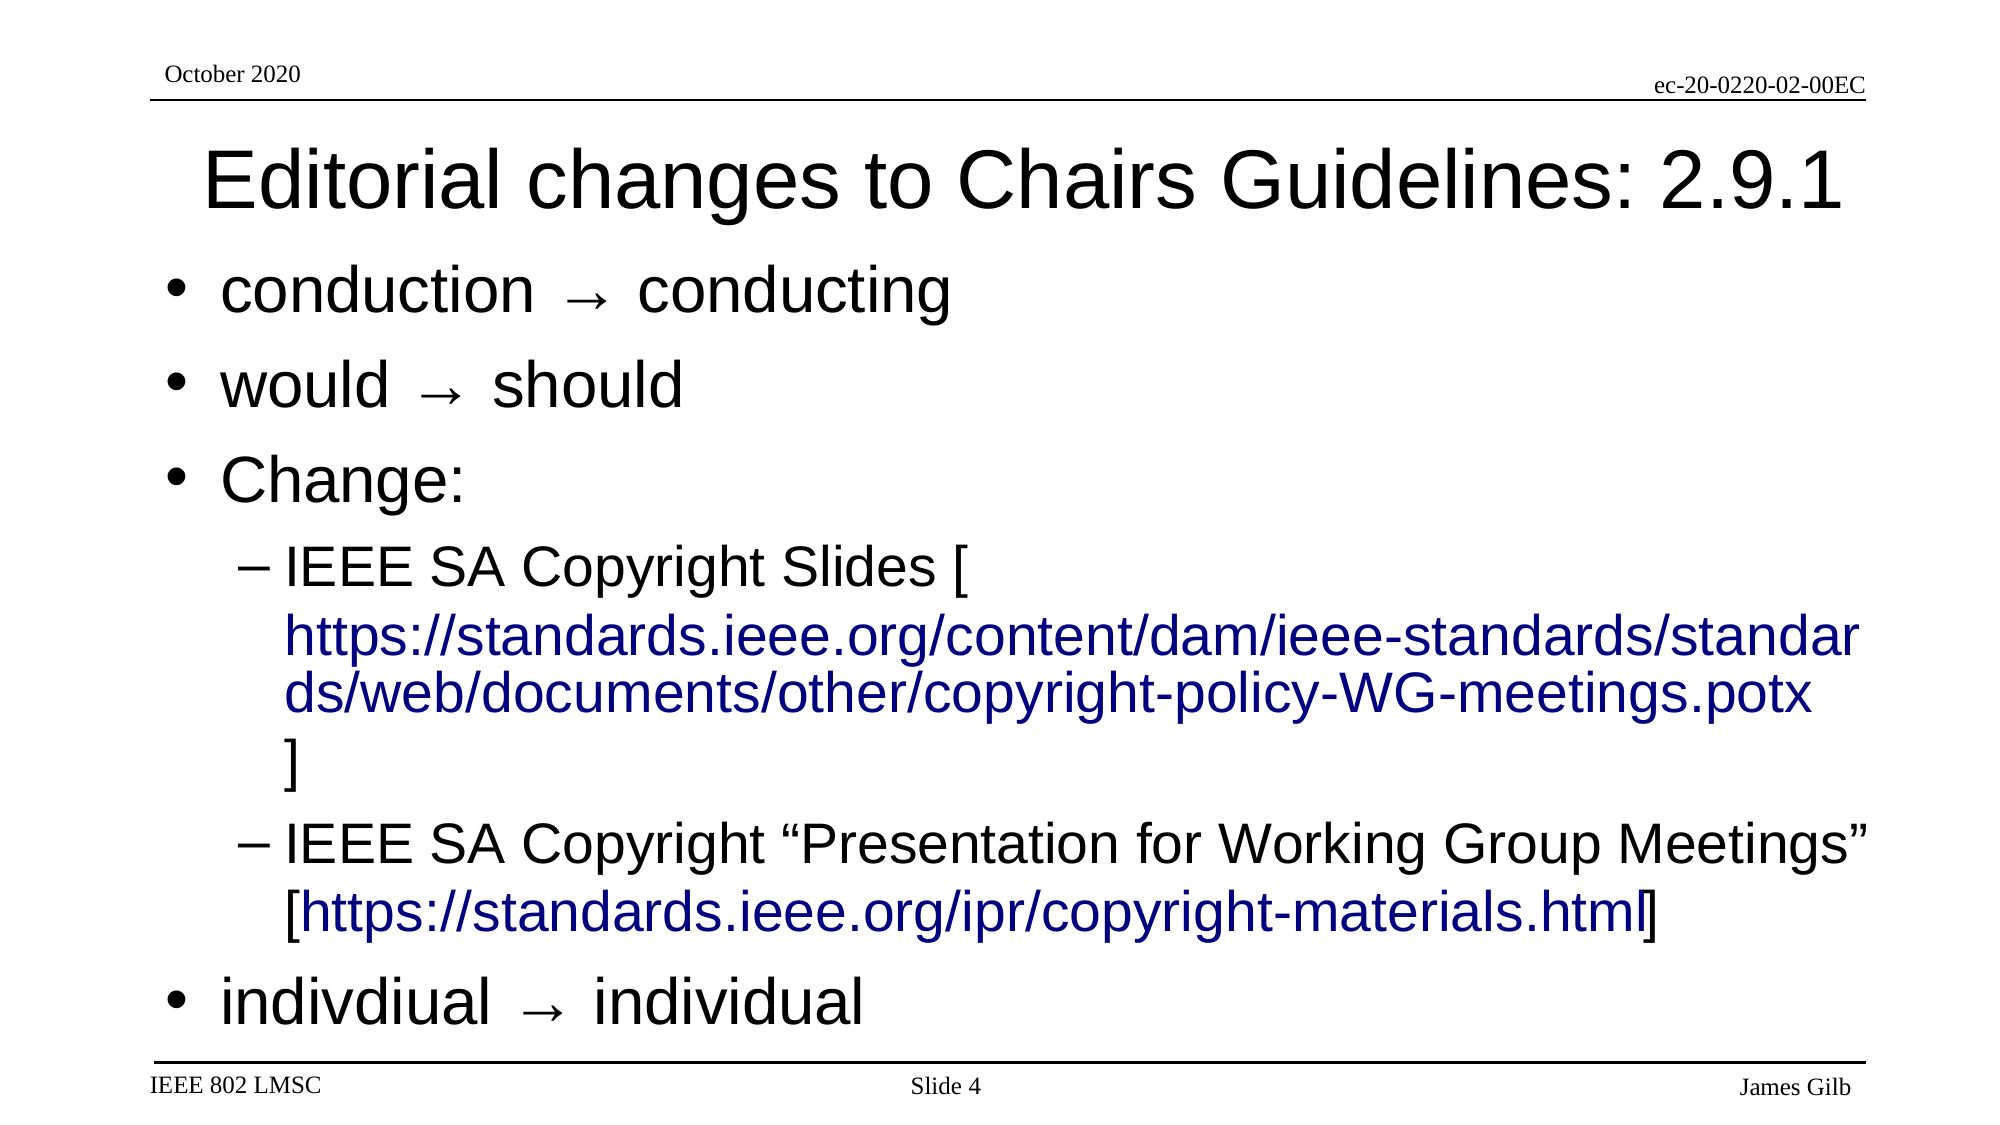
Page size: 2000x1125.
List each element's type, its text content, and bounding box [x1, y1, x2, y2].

list conduction → conducting would → should Change: IEEE SA Copyright Slides [https://standards.ieee.org/content/dam/ieee-standards/standards/web/documents/other/copyright-policy-WG-meetings.potx] IEEE SA Copyright “Presentation for Working Group Meetings” [https://standards.ieee.org/ipr/copyright-materials.html] indivdiual → individual [150, 239, 1900, 1051]
title Editorial changes to Chairs Guidelines: 2.9.1 [149, 112, 1900, 238]
